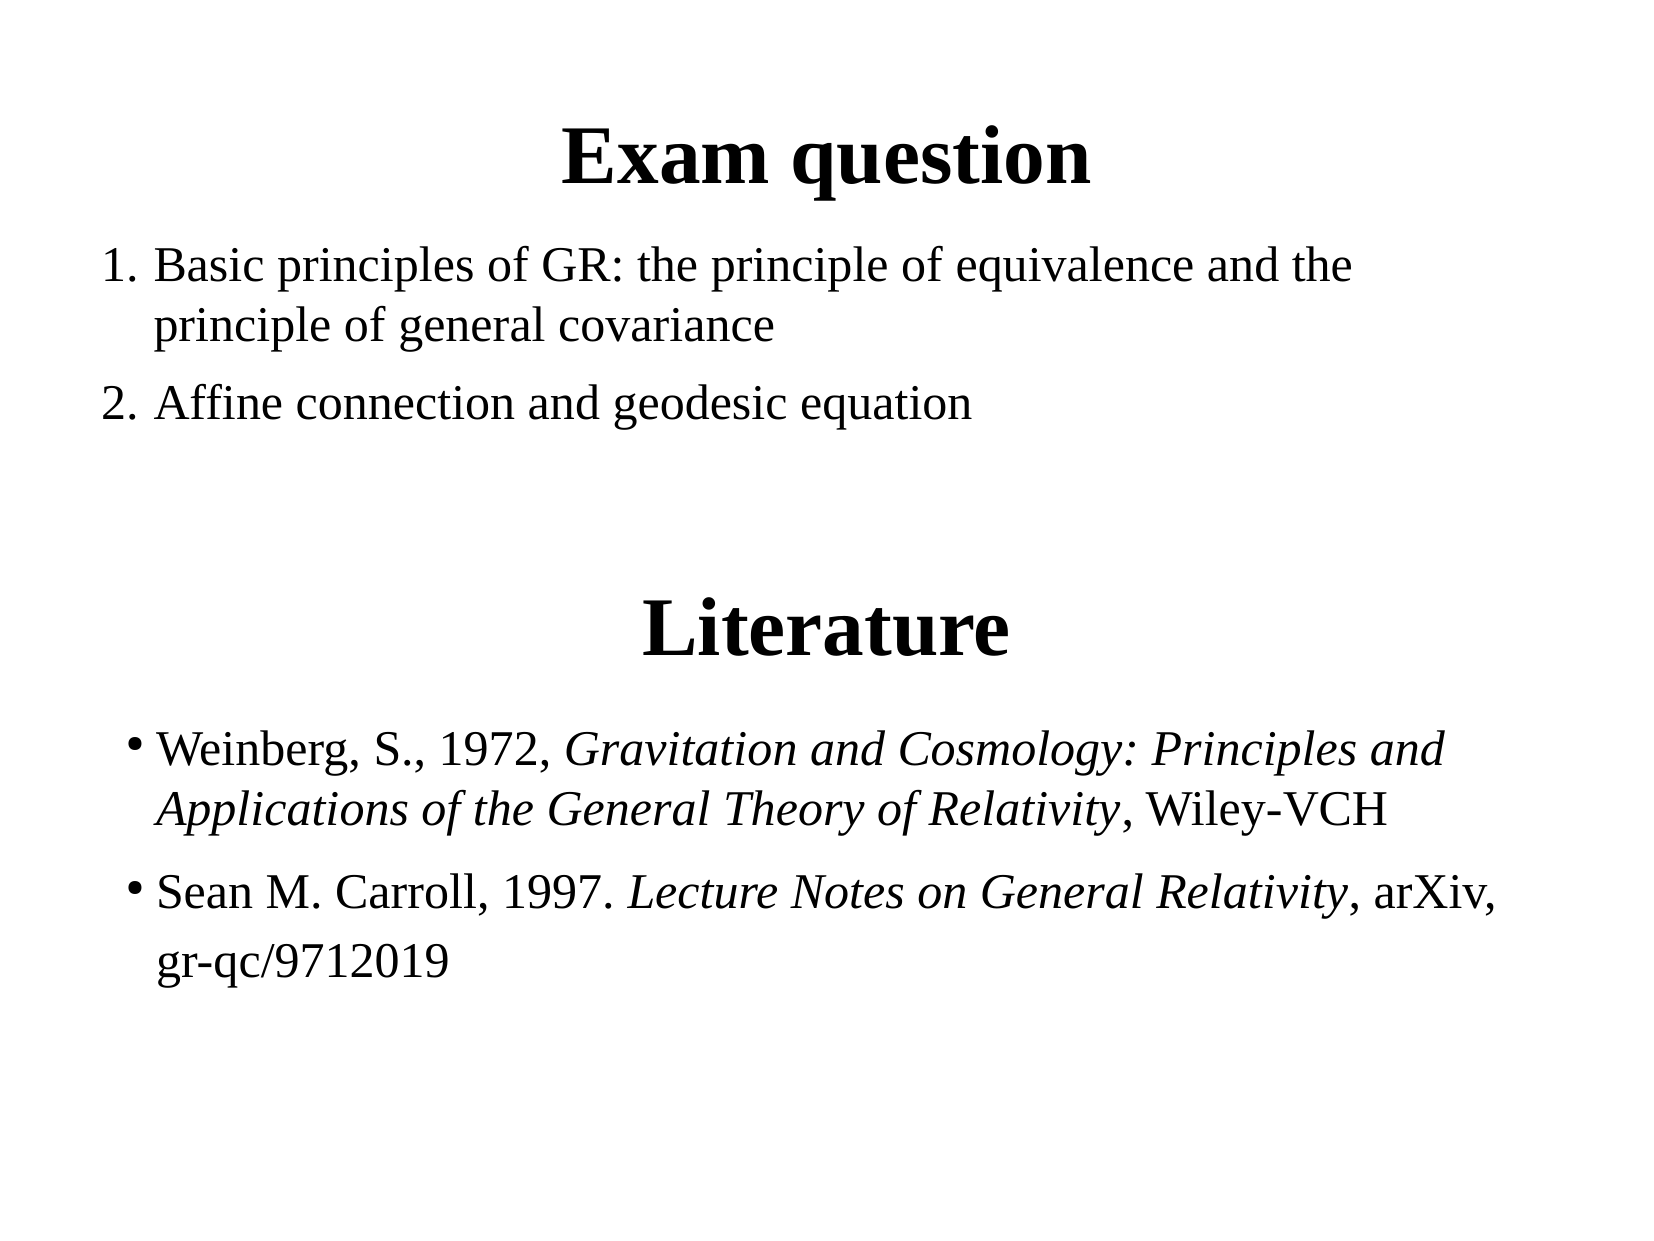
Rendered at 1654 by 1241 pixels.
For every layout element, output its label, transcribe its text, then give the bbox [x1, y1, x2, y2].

title Exam question [82, 91, 1571, 210]
list Basic principles of GR: the principle of equivalence and the principle of general covariance Affine connection and geodesic equation [86, 224, 1550, 451]
title Literature [82, 563, 1571, 682]
list Weinberg, S., 1972, Gravitation and Cosmology: Principles and Applications of the General Theory of Relativity, Wiley-VCH Sean M. Carroll, 1997. Lecture Notes on General Relativity, arXiv, gr-qc/9712019 [126, 714, 1532, 988]
